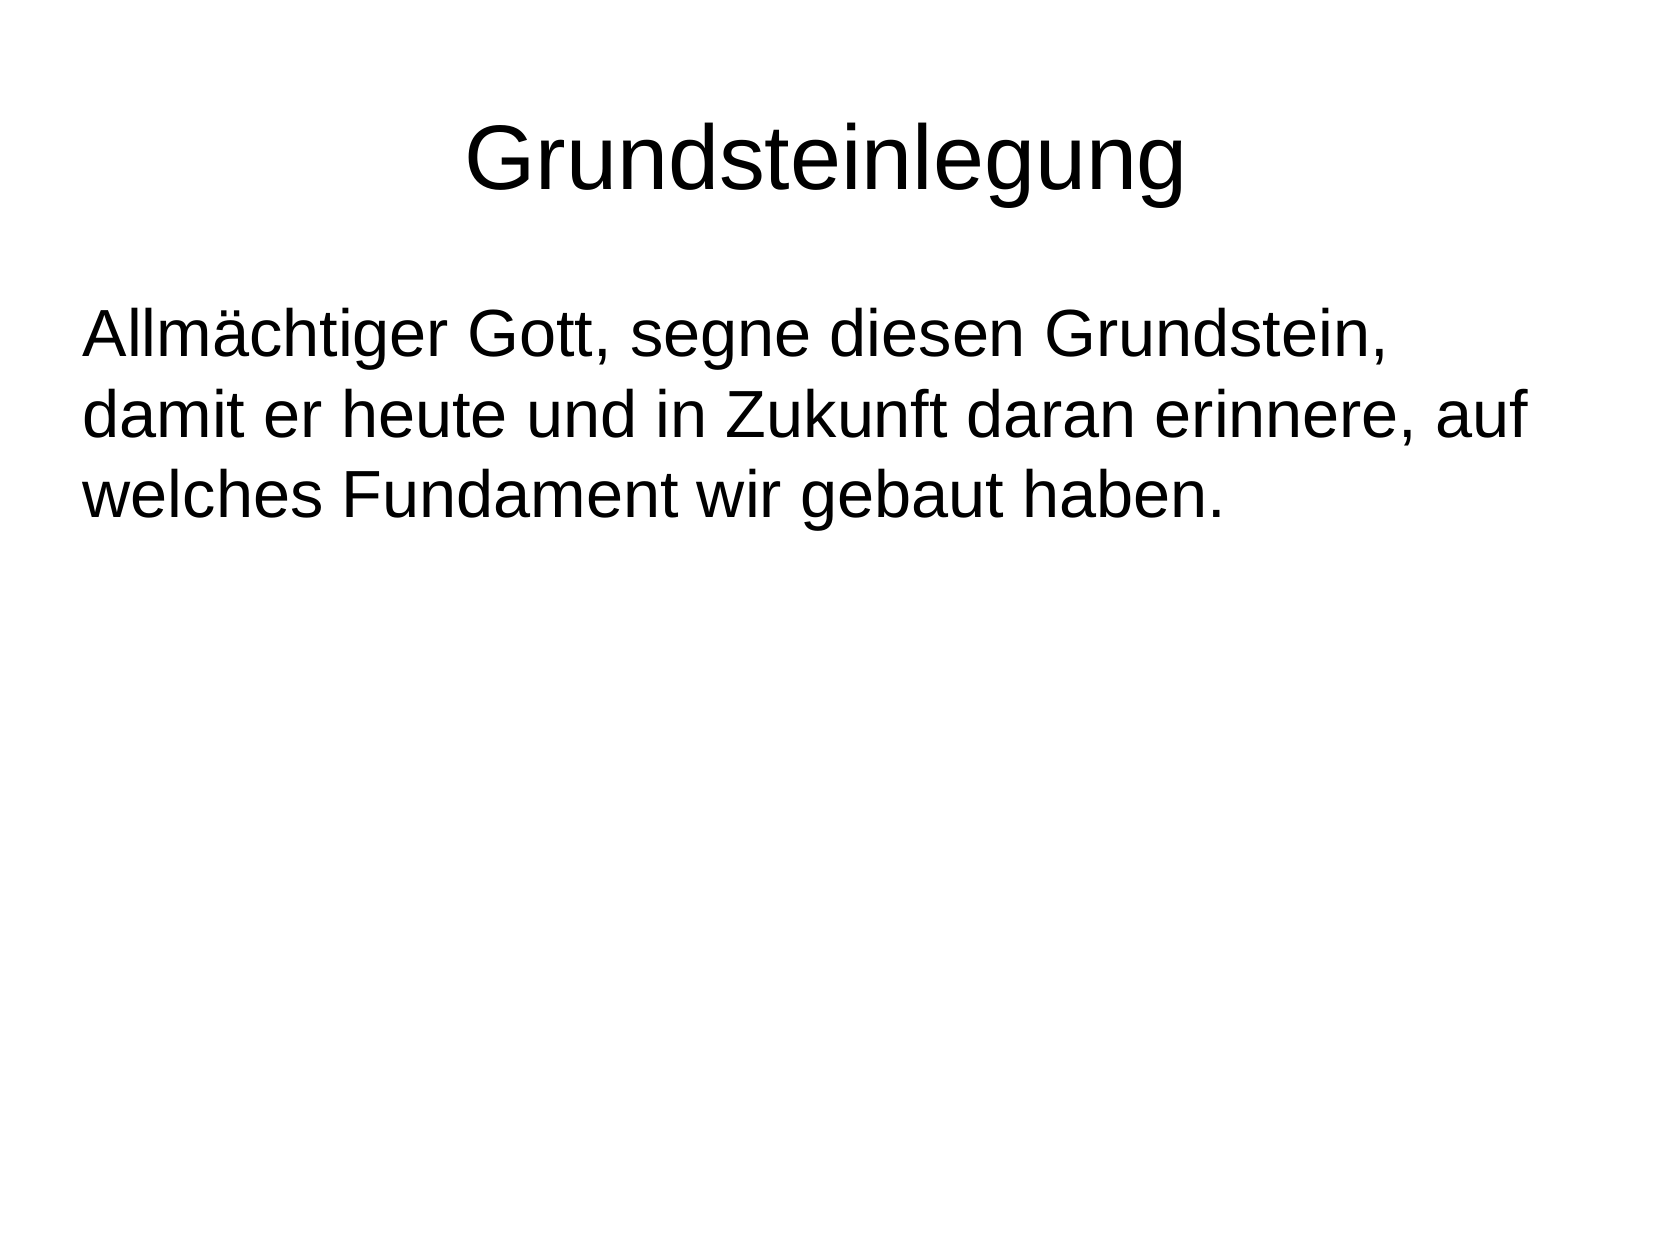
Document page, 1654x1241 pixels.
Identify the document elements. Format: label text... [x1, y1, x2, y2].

list Allmächtiger Gott, segne diesen Grundstein, damit er heute und in Zukunft daran erinnere, auf welches Fundament wir gebaut haben. [82, 290, 1571, 1010]
title Grundsteinlegung [82, 49, 1571, 257]
